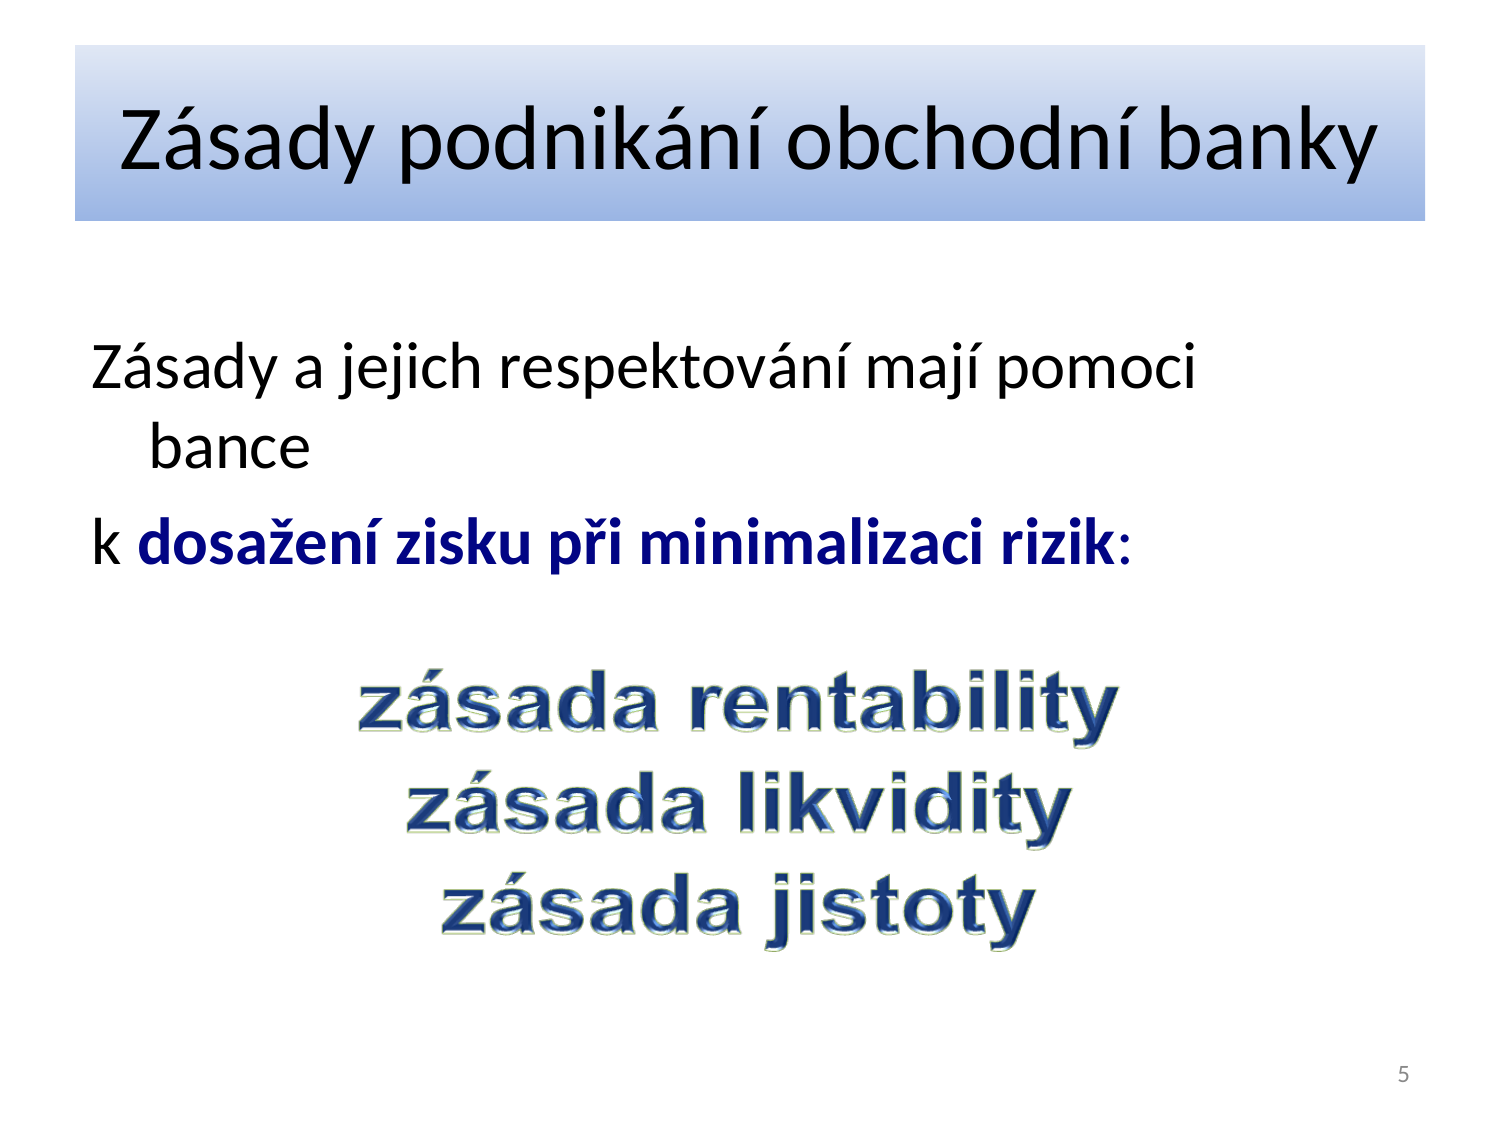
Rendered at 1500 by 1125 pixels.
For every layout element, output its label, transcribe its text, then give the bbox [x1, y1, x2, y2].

list Zásady a jejich respektování mají pomoci bance k dosažení zisku při minimalizaci rizik: [76, 314, 1392, 870]
picture [301, 621, 1176, 965]
title Zásady podnikání obchodní banky [75, 45, 1426, 221]
text_box <číslo> [1074, 1042, 1426, 1103]
